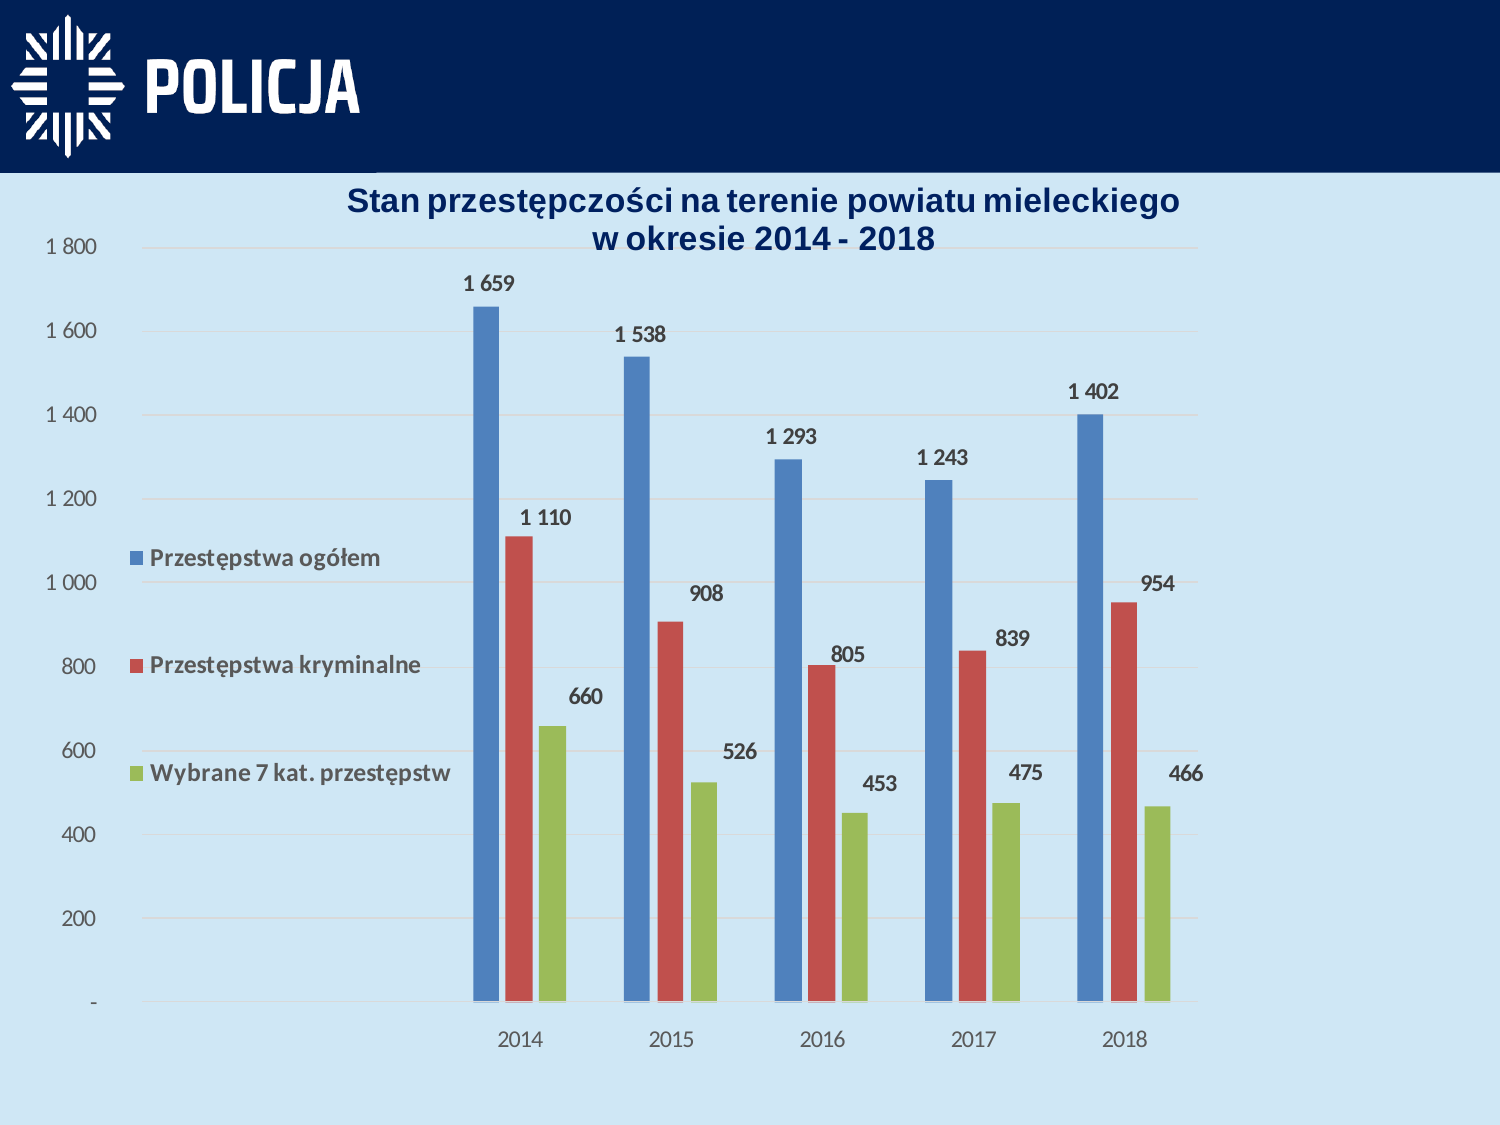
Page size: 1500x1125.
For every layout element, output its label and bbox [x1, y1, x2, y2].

picture [0, 0, 360, 173]
chart [19, 173, 1500, 1075]
text_box [360, 0, 1500, 173]
